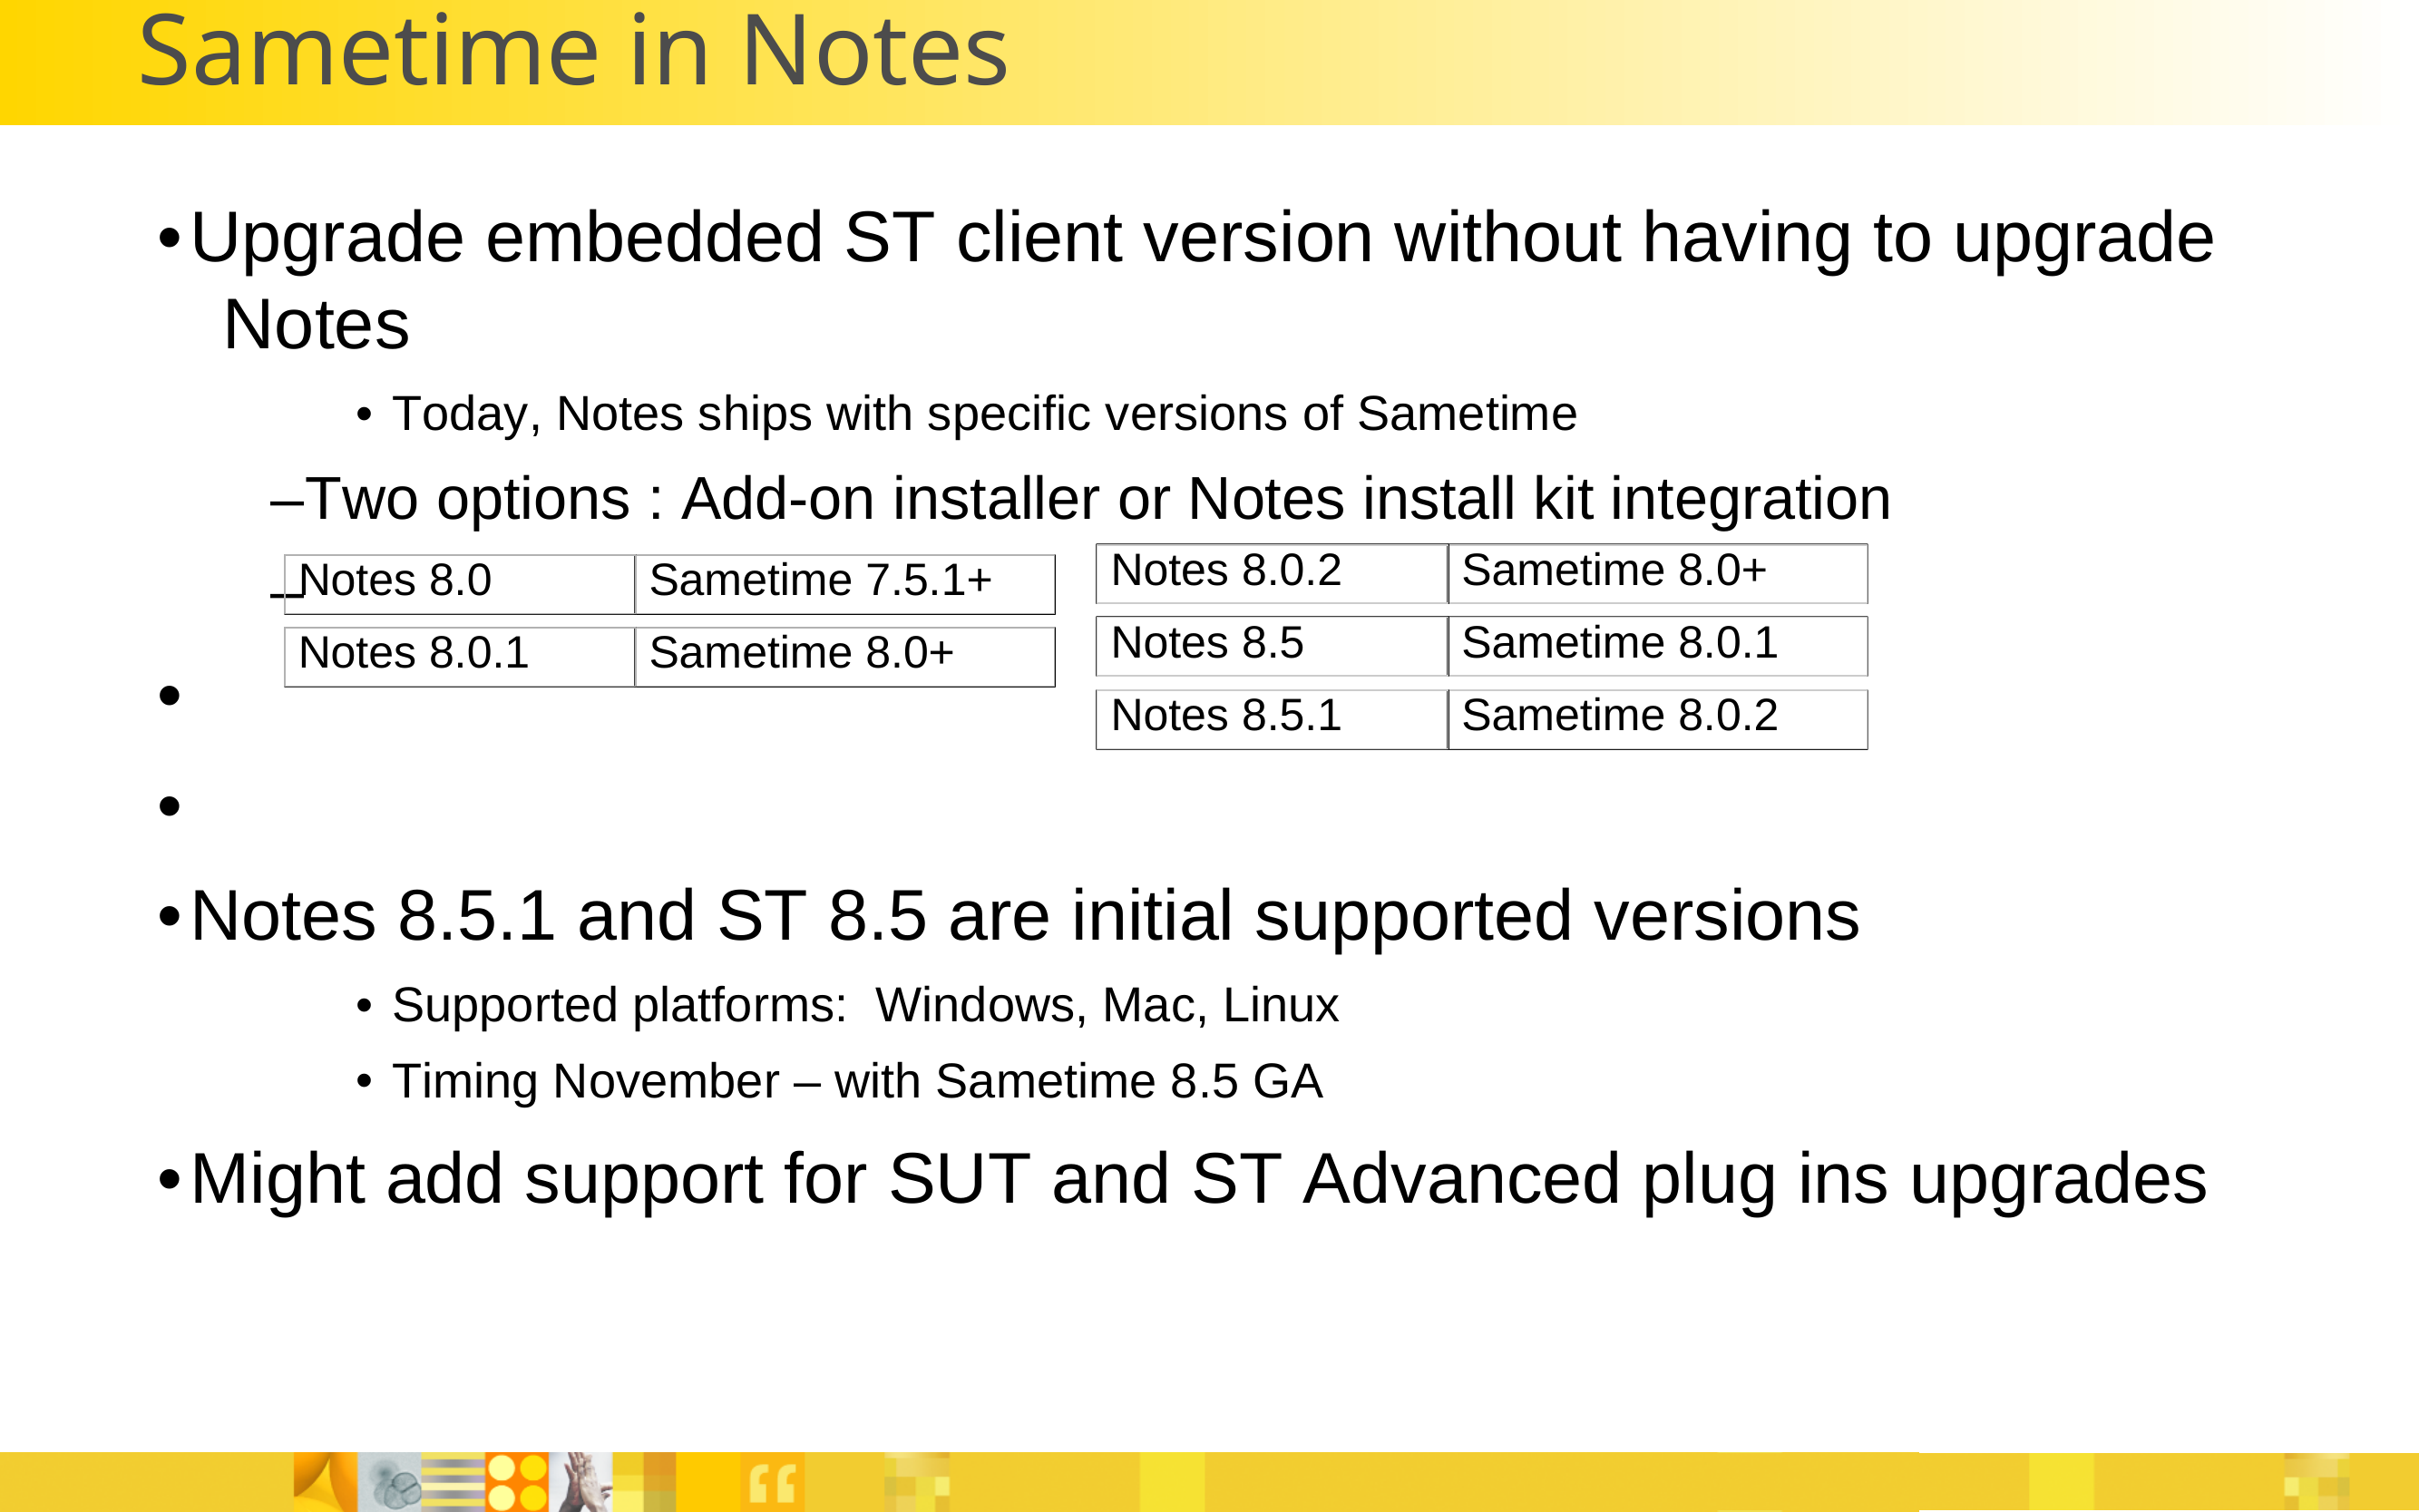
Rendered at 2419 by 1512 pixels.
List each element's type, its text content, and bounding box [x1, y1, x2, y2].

text_box [0, 0, 2419, 125]
text_box Notes 8.5.1 [1097, 689, 1448, 749]
text_box Sametime 7.5.1+ [637, 554, 1055, 614]
picture [0, 1452, 2419, 1512]
text_box Sametime 8.0.1 [1449, 617, 1868, 676]
list Upgrade embedded ST client version without having to upgrade Notes Today, Notes ships with specific versions of Sametime Two options : Add-on installer or Notes install kit integration Notes 8.5.1 and ST 8.5 are initial supported versions Supported platforms: Windows, Mac, Linux Timing November – with Sametime 8.5 GA Might add support for SUT and ST Advanced plug ins upgrades [154, 189, 2223, 1273]
text_box Notes 8.0 [284, 554, 636, 614]
text_box Sametime 8.0+ [637, 627, 1055, 687]
text_box Notes 8.0.2 [1097, 544, 1448, 603]
text_box Sametime 8.0.2 [1449, 689, 1868, 749]
text_box Sametime 8.0+ [1449, 544, 1868, 603]
title Sametime in Notes [137, 2, 2315, 127]
text_box Notes 8.0.1 [284, 627, 636, 687]
text_box Notes 8.5 [1097, 617, 1448, 676]
